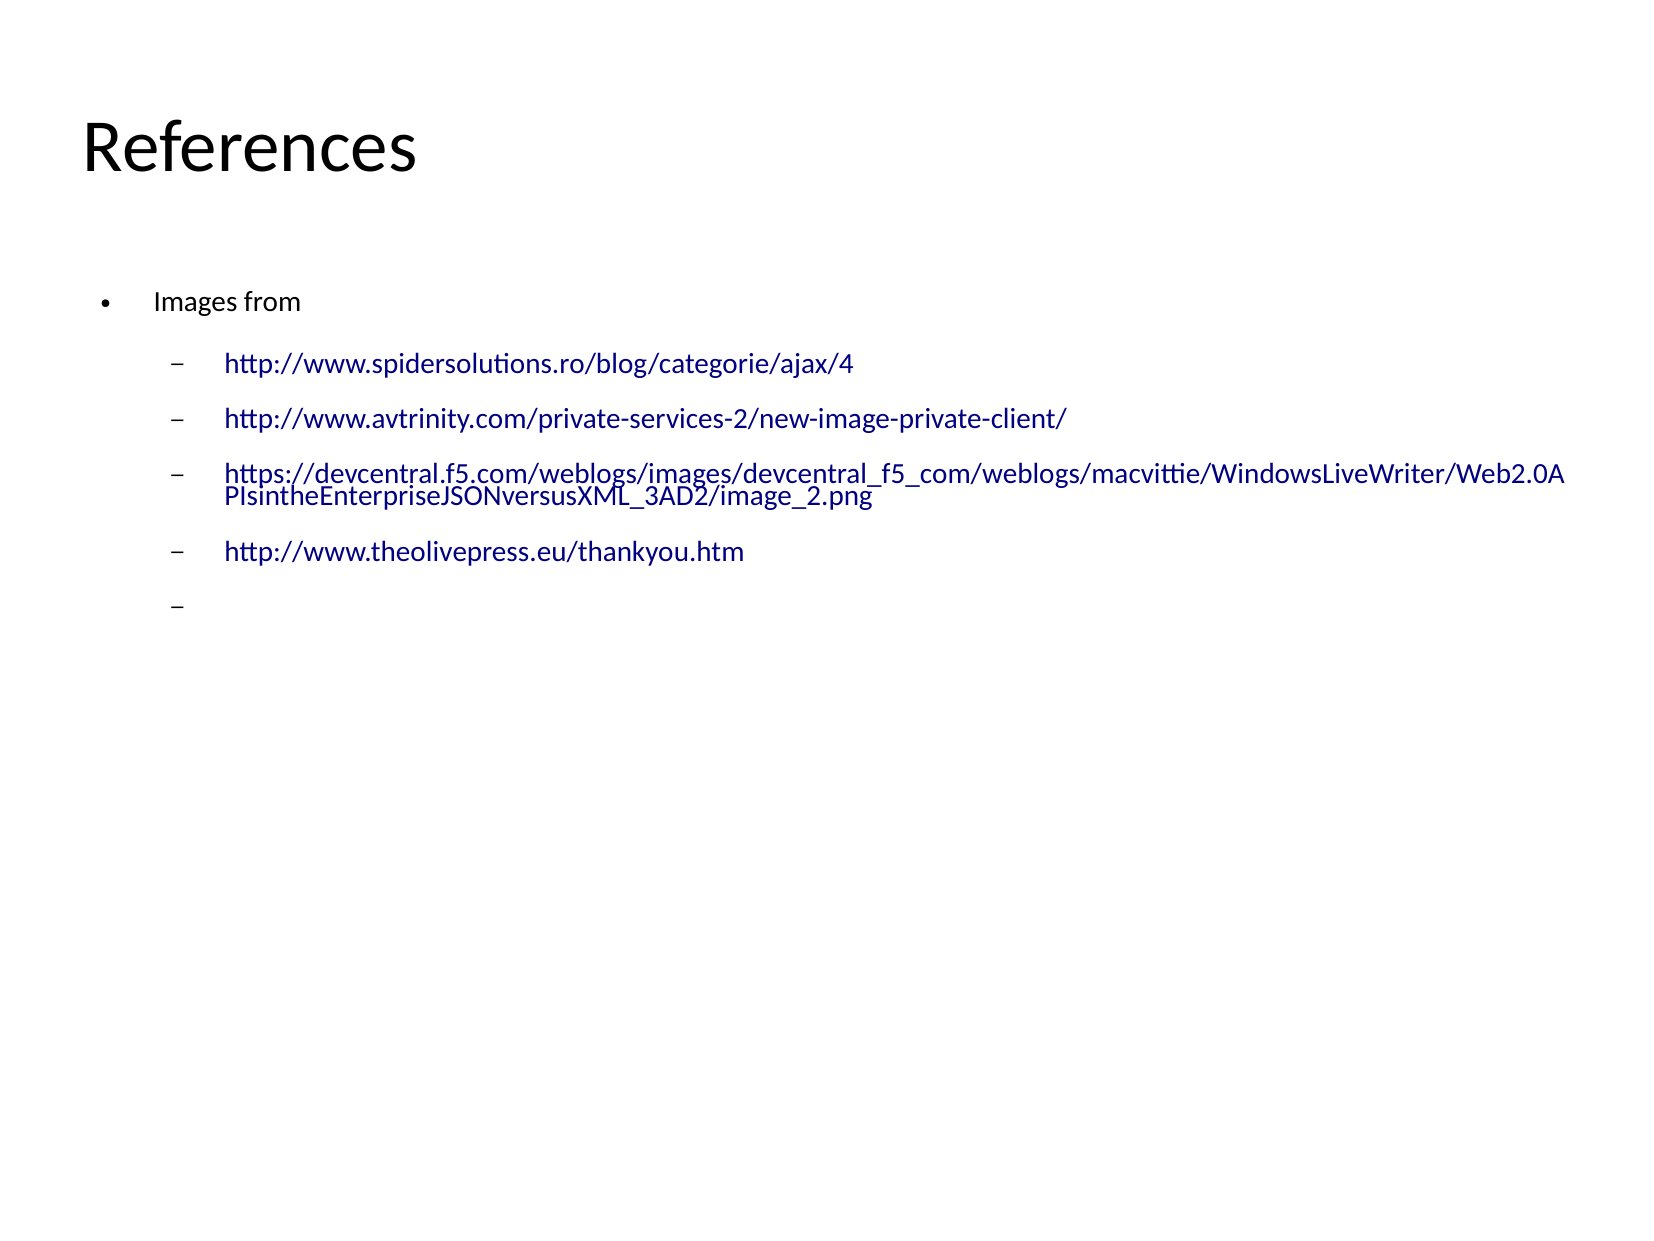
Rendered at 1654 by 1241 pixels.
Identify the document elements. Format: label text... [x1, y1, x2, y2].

title References [82, 49, 1571, 257]
list Images from http://www.spidersolutions.ro/blog/categorie/ajax/4 http://www.avtrinity.com/private-services-2/new-image-private-client/ https://devcentral.f5.com/weblogs/images/devcentral_f5_com/weblogs/macvittie/WindowsLiveWriter/Web2.0APIsintheEnterpriseJSONversusXML_3AD2/image_2.png http://www.theolivepress.eu/thankyou.htm [82, 289, 1571, 1108]
